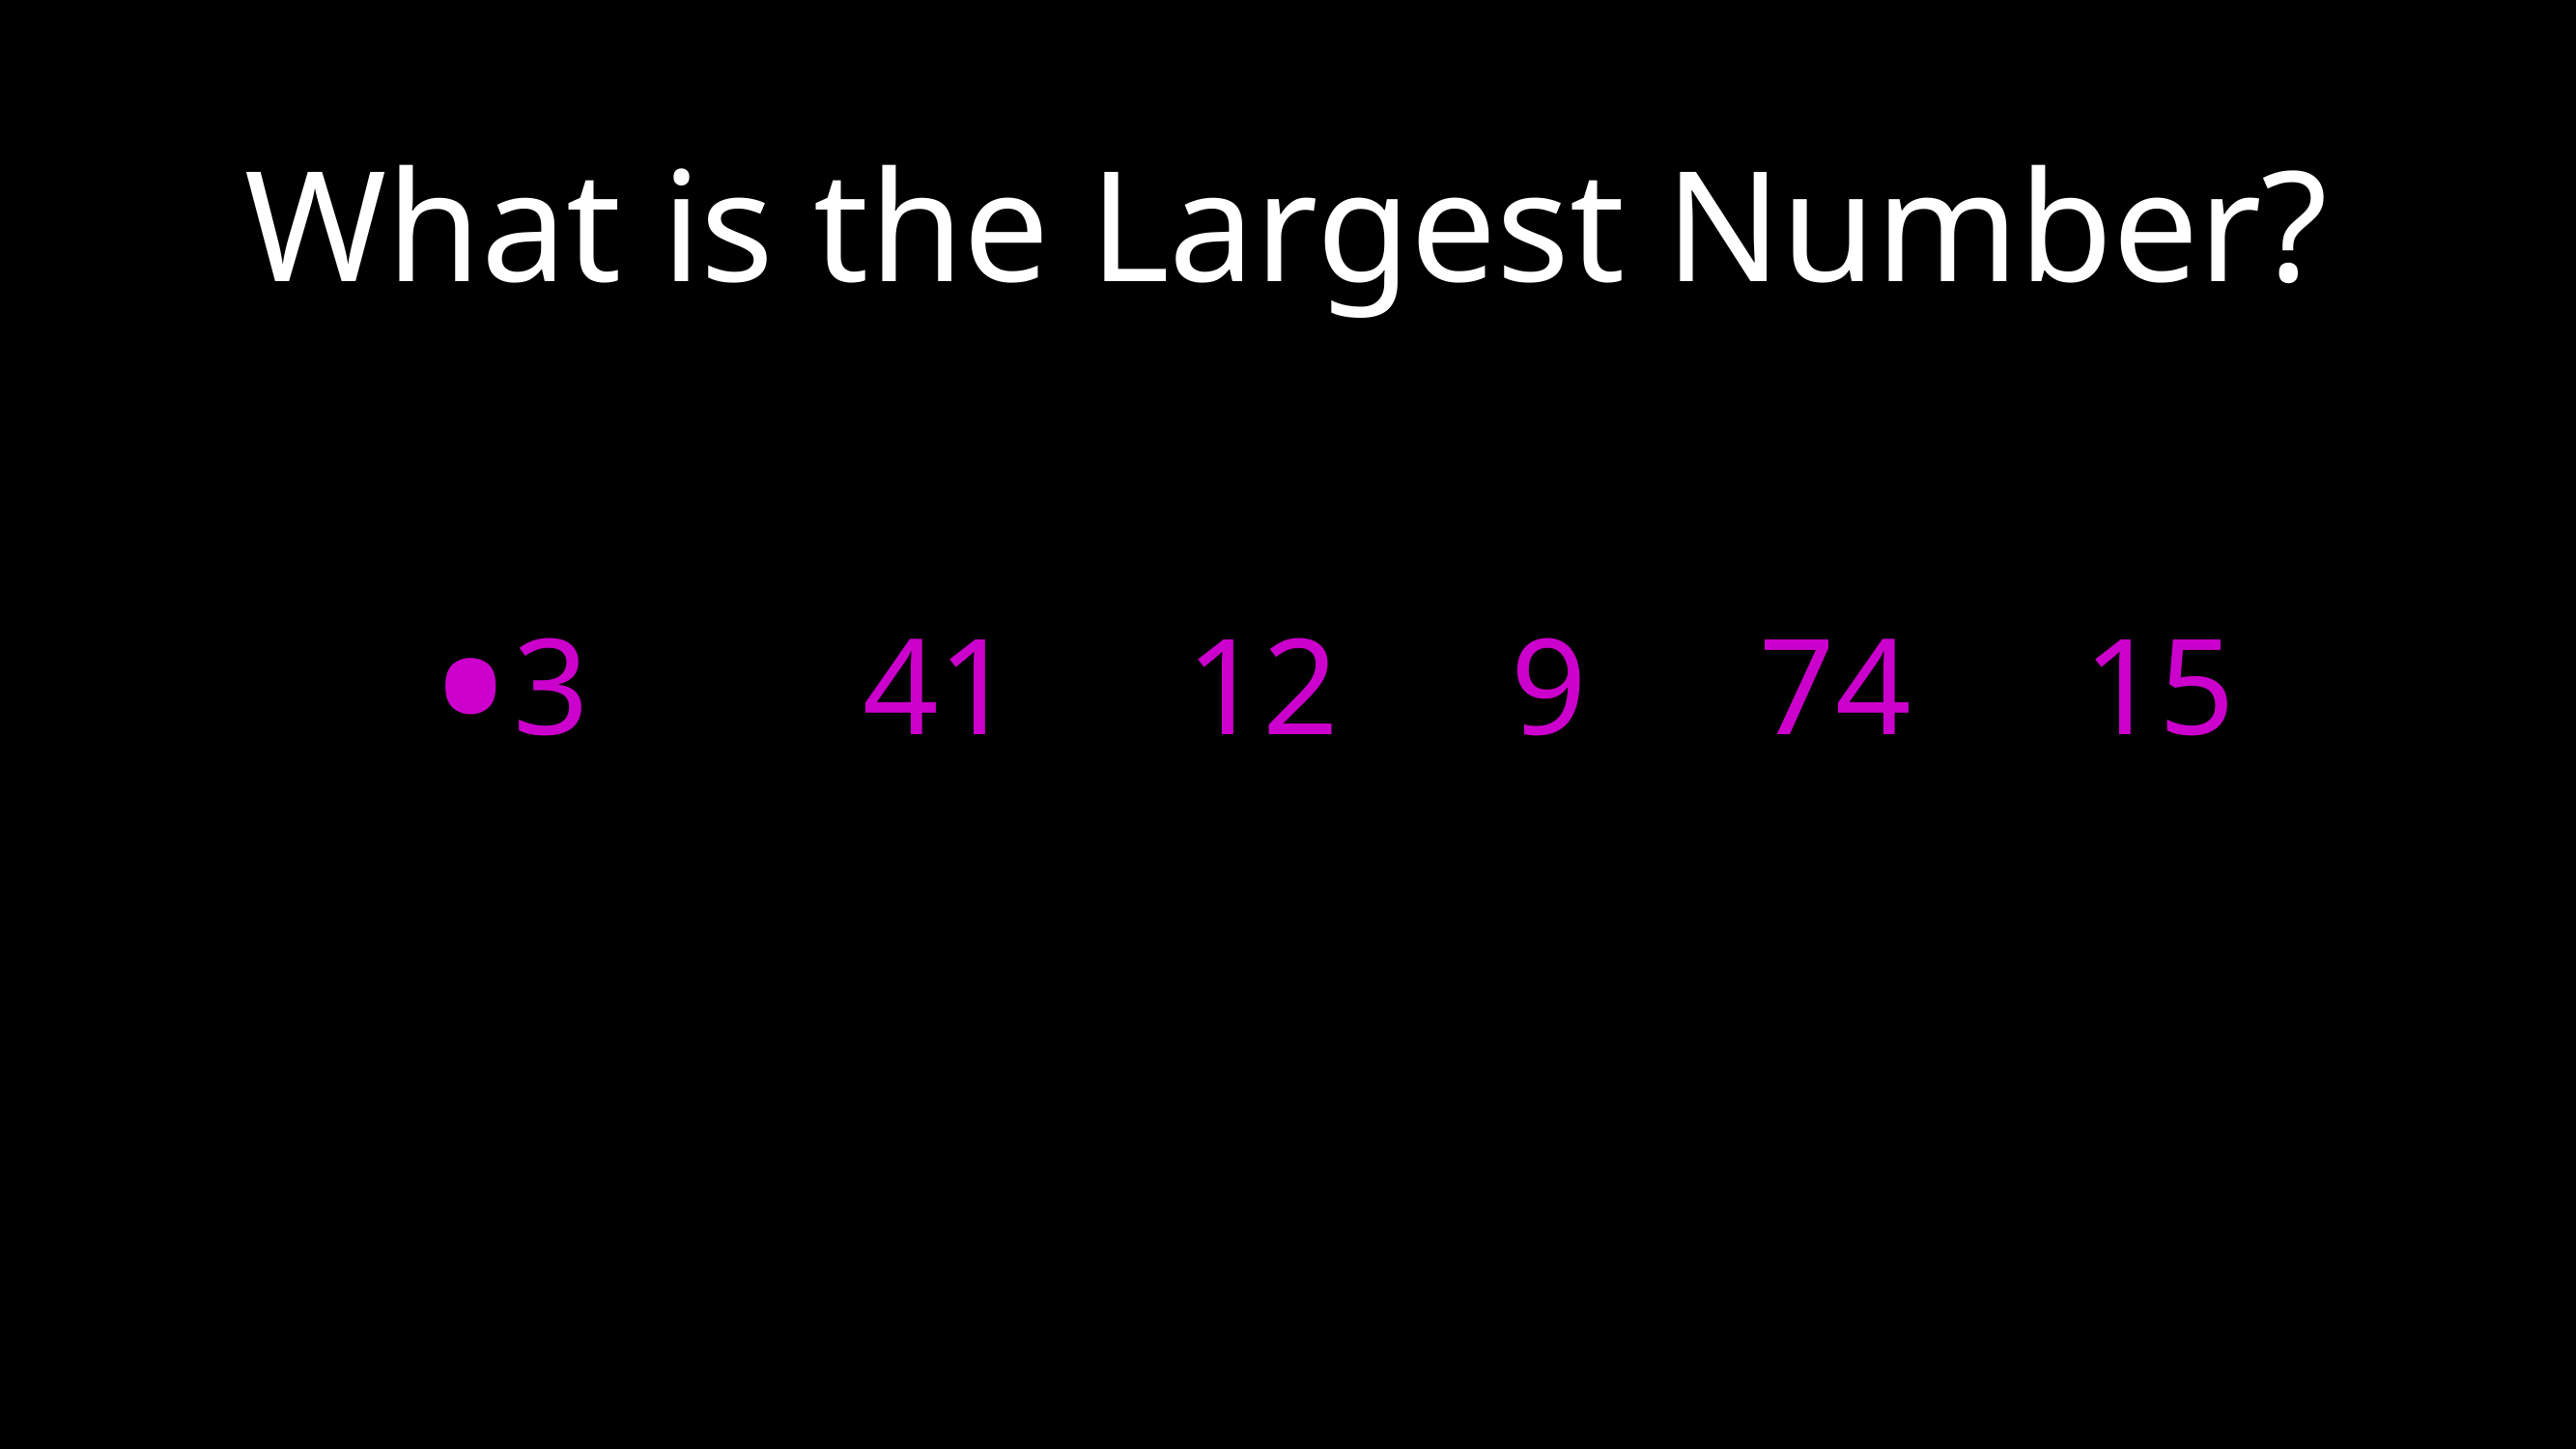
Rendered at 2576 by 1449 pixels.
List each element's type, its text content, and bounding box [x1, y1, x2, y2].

list 3 41 12 9 74 15 [394, 229, 2576, 1133]
title What is the Largest Number? [183, 38, 2392, 403]
